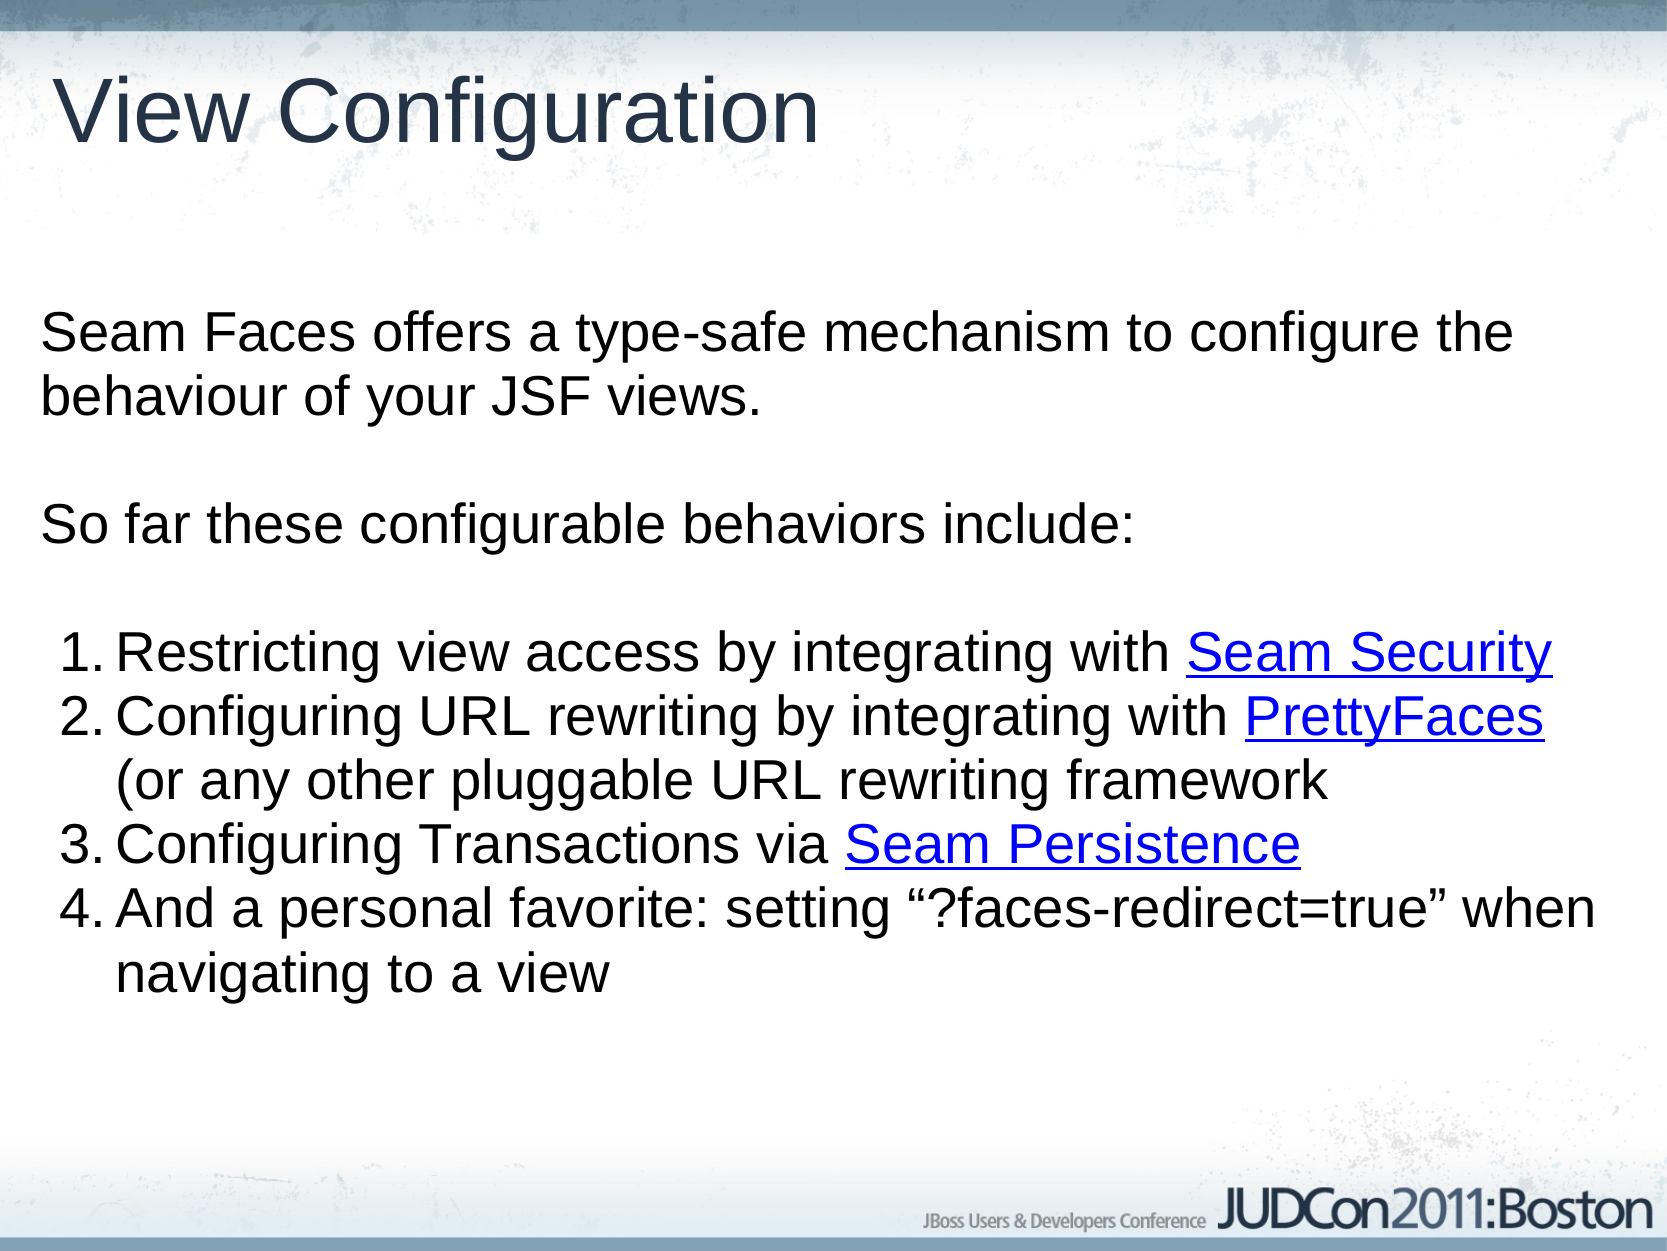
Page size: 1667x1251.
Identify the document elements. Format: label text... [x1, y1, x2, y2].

list Seam Faces offers a type-safe mechanism to configure the behaviour of your JSF views. So far these configurable behaviors include: Restricting view access by integrating with Seam Security Configuring URL rewriting by integrating with PrettyFaces (or any other pluggable URL rewriting framework Configuring Transactions via Seam Persistence And a personal favorite: setting “?faces-redirect=true” when navigating to a view [40, 300, 1627, 1201]
title View Configuration [37, 43, 1623, 209]
picture [0, 0, 1667, 1251]
